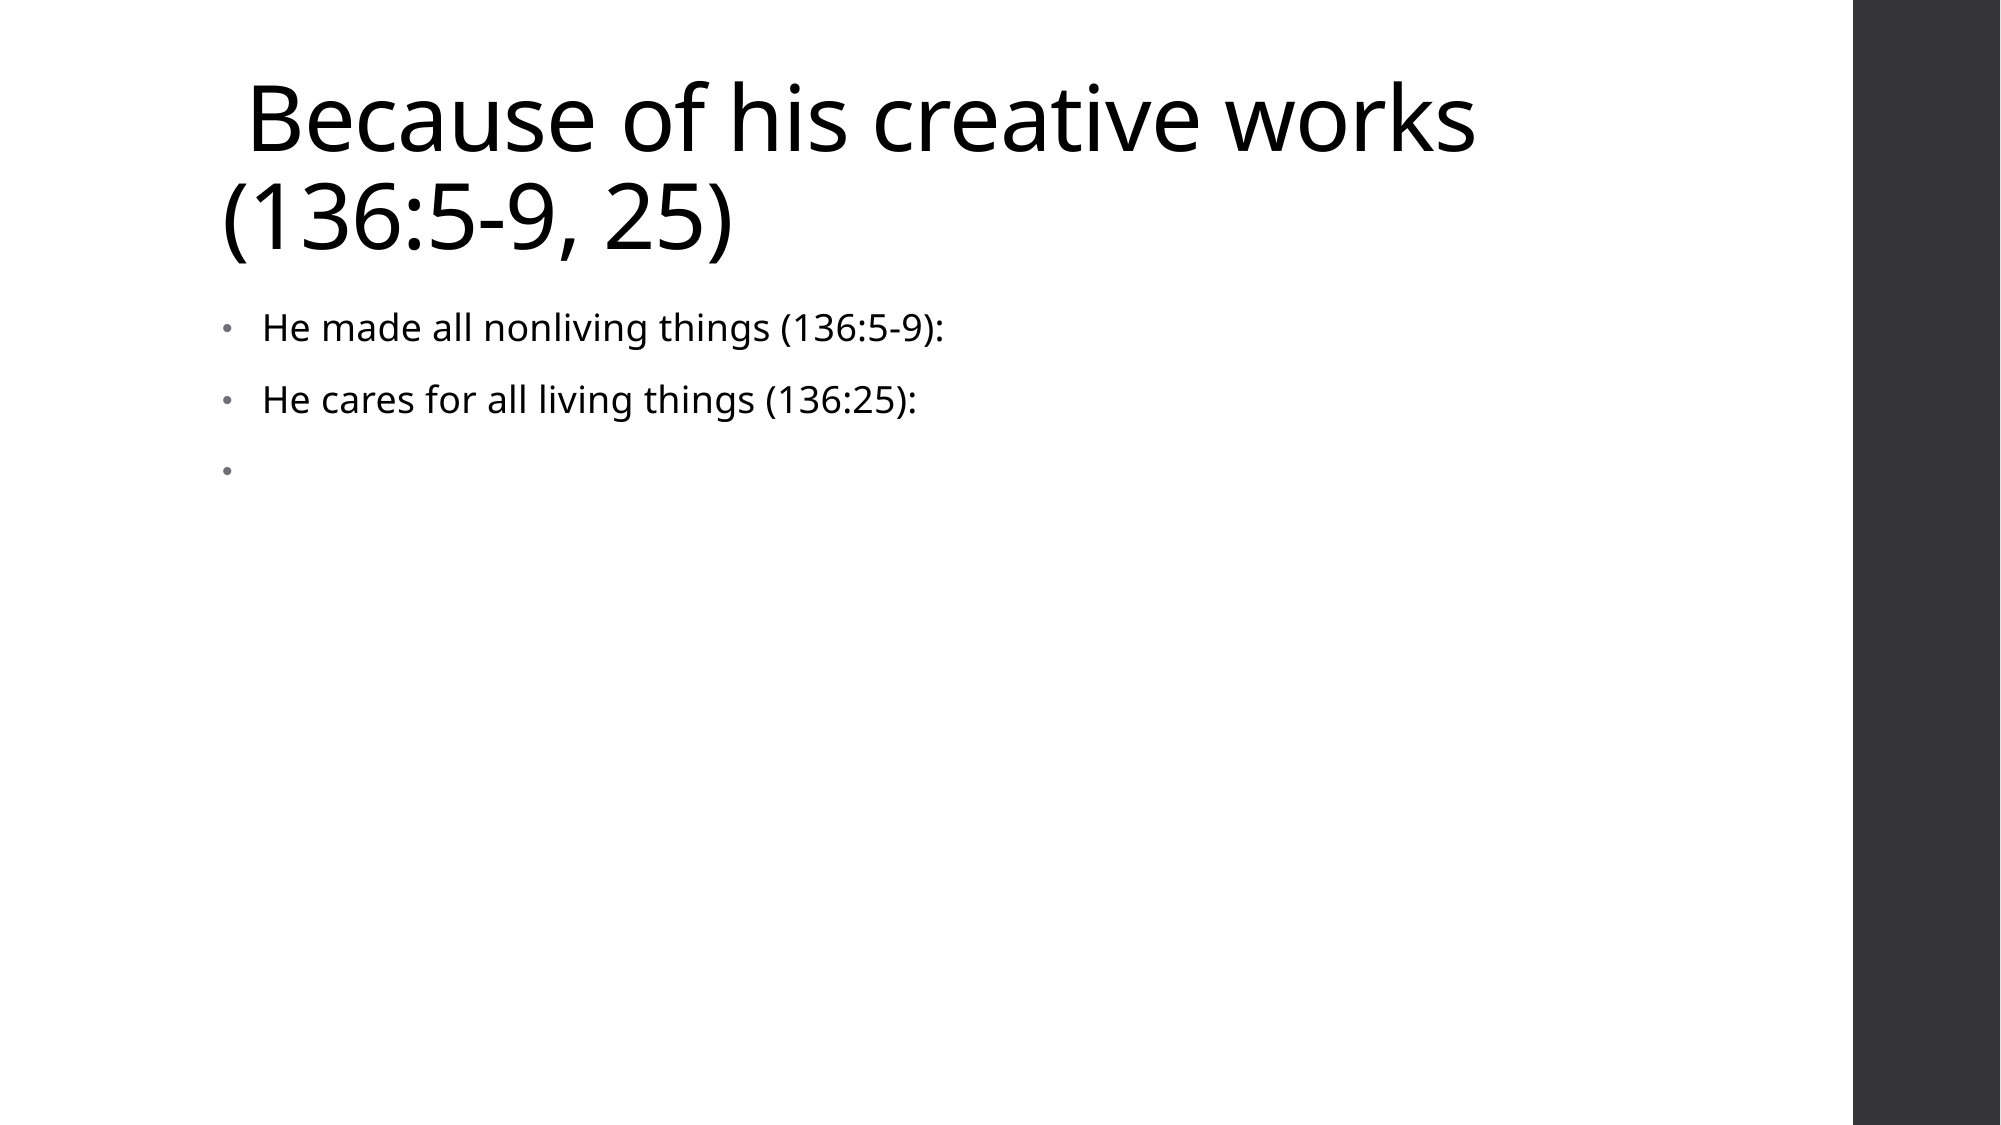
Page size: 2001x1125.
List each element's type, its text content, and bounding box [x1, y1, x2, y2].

list He made all nonliving things (136:5-9): He cares for all living things (136:25): [206, 299, 1617, 1014]
title Because of his creative works (136:5-9, 25) [206, 60, 1797, 278]
